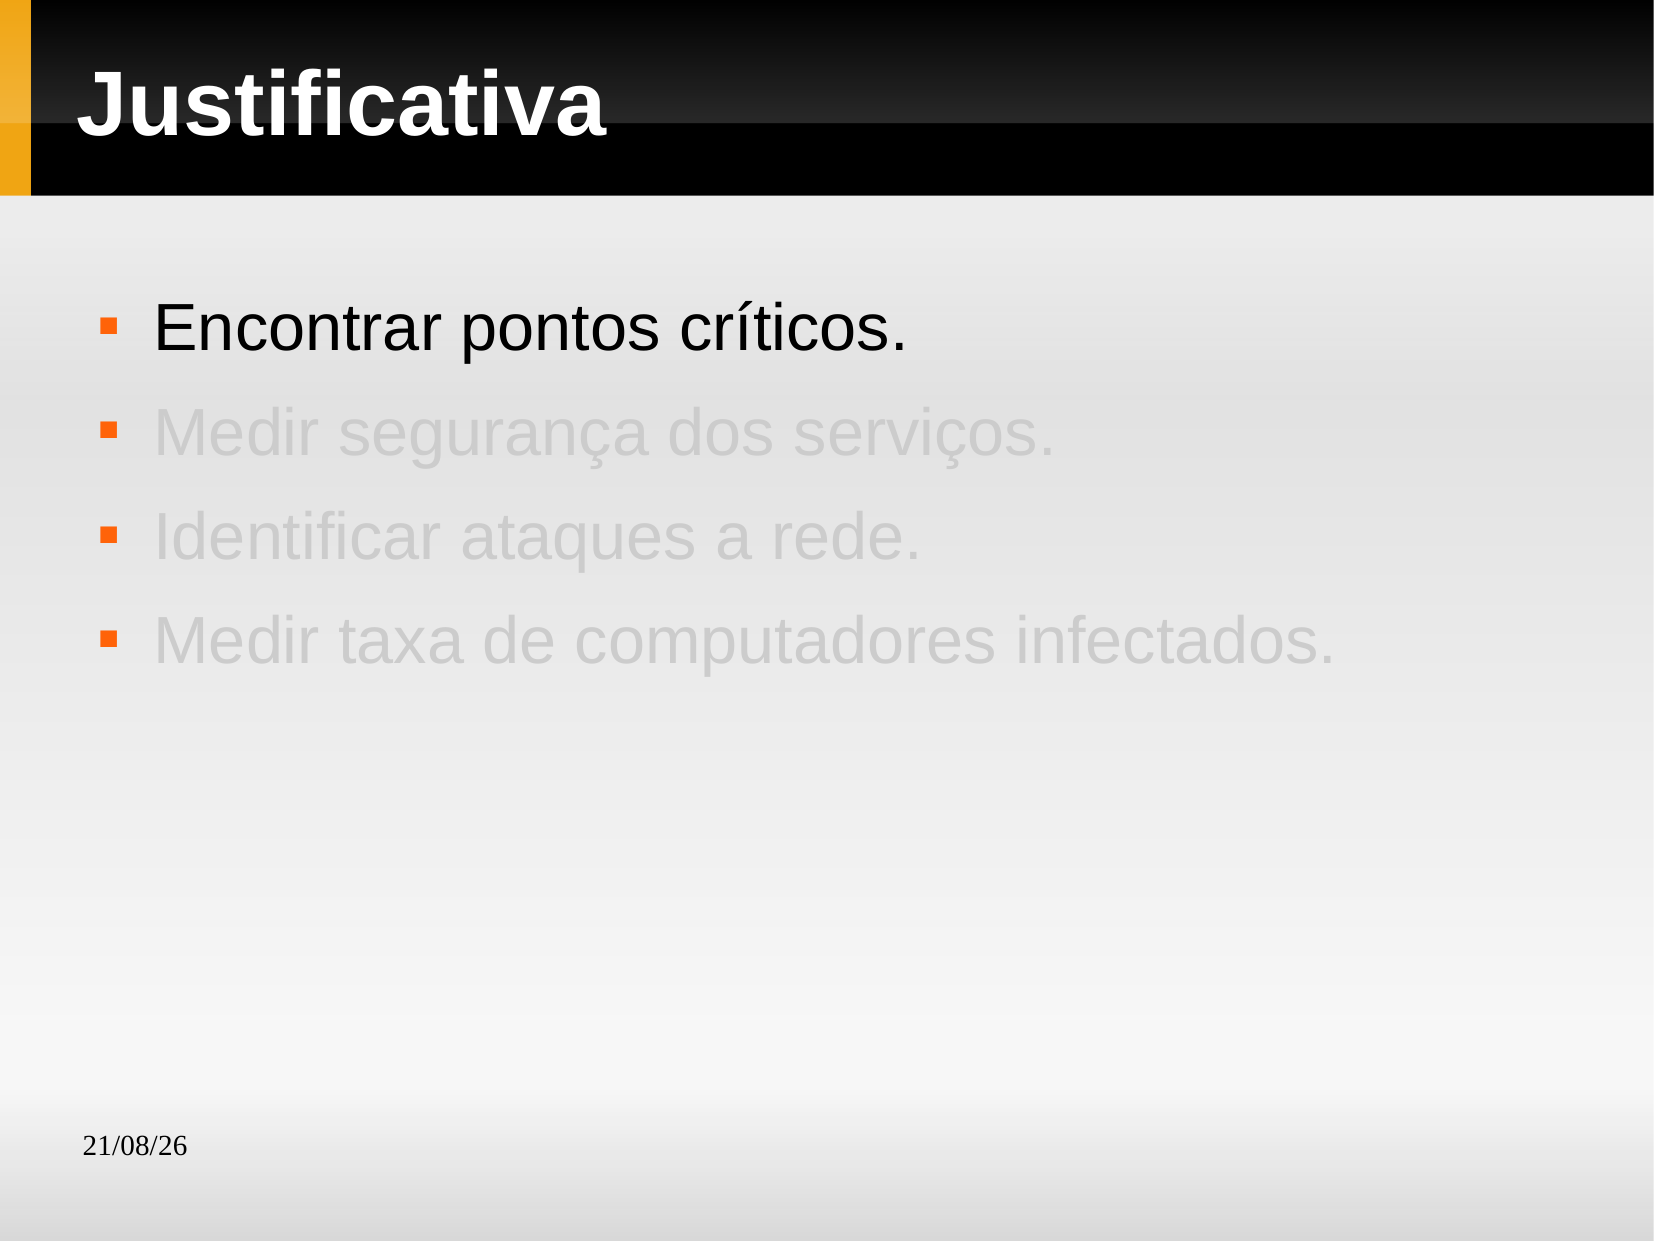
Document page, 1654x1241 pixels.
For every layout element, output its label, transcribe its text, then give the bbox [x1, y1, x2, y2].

picture [0, 0, 1654, 1241]
title Justificativa [76, 7, 1565, 200]
list Encontrar pontos críticos. Medir segurança dos serviços. Identificar ataques a rede. Medir taxa de computadores infectados. [82, 290, 1571, 824]
